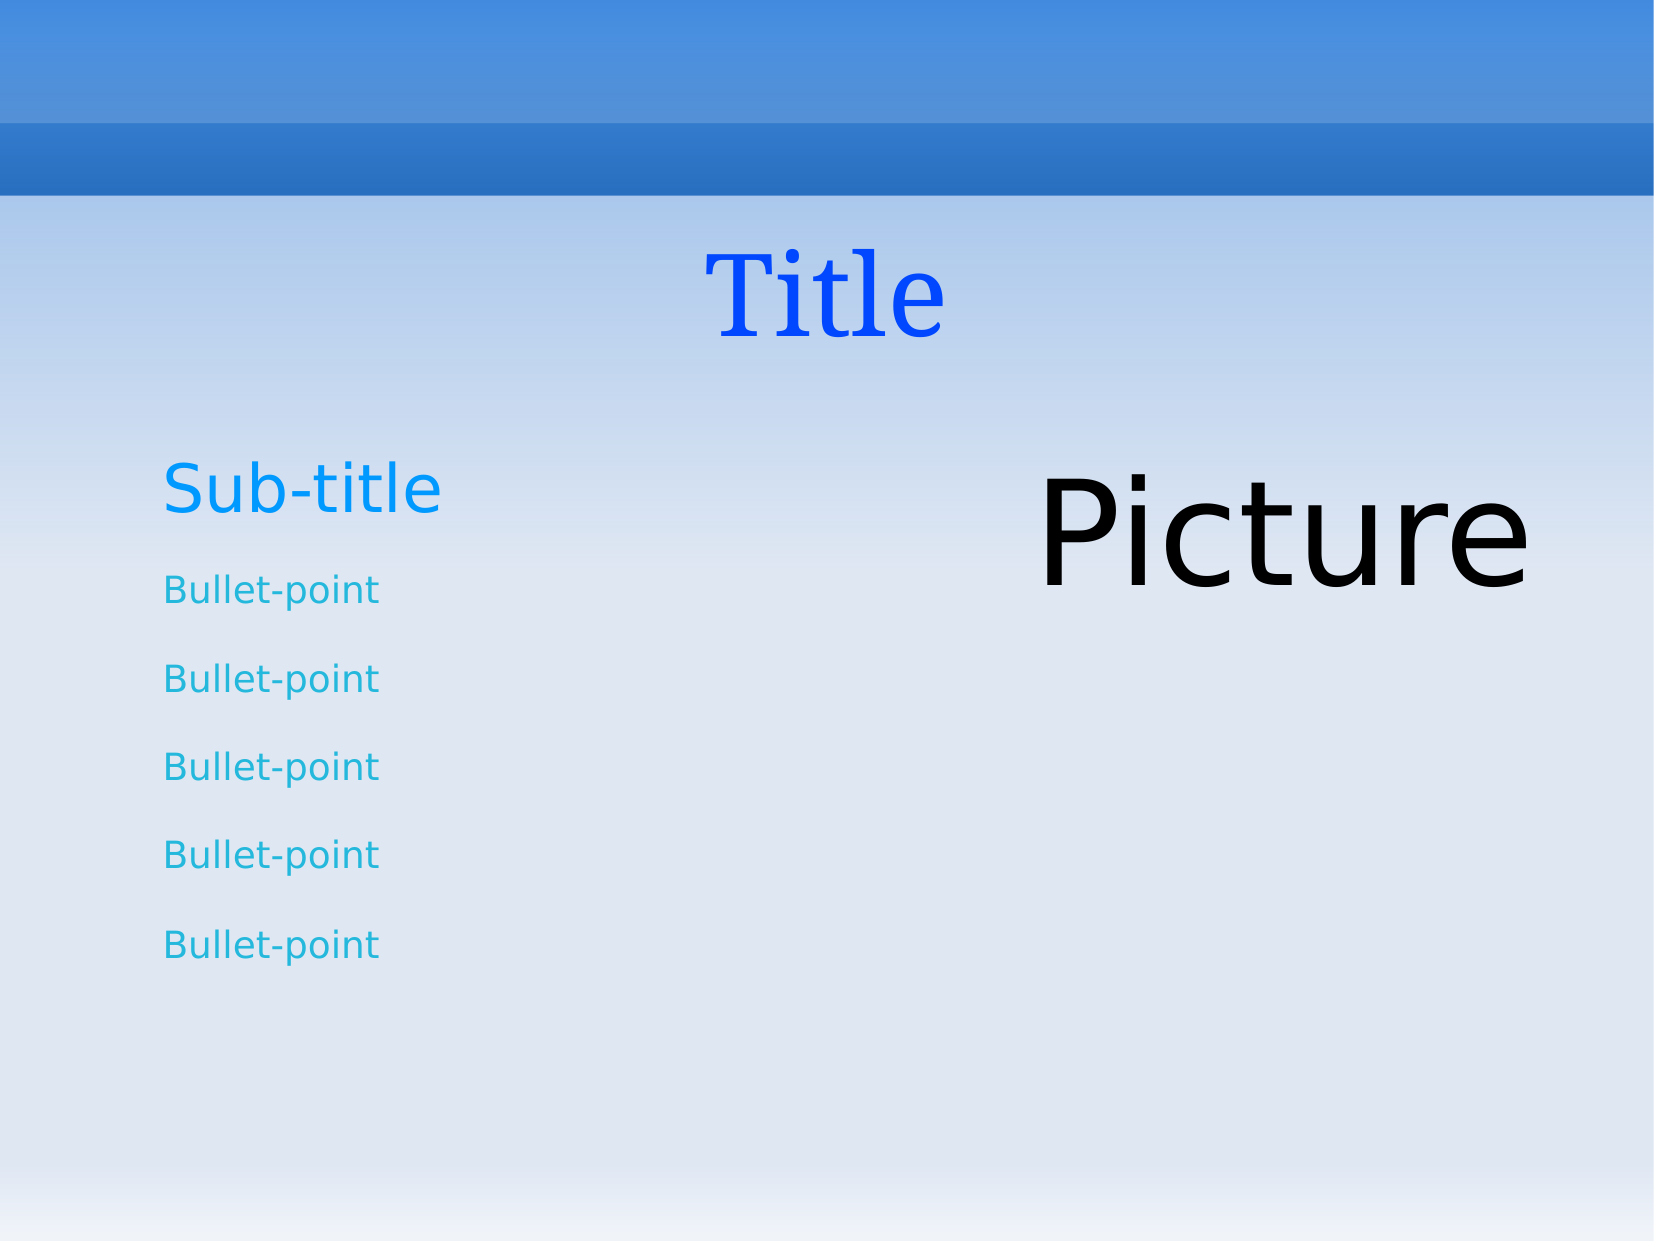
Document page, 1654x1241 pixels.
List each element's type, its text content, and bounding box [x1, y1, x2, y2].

text_box Bullet-point [147, 826, 945, 886]
text_box Bullet-point [147, 561, 945, 621]
text_box Bullet-point [147, 738, 945, 797]
text_box Picture [1003, 442, 1565, 975]
picture [0, 0, 1654, 206]
text_box Sub-title [147, 442, 945, 536]
picture [0, 352, 1654, 1241]
text_box Title [0, 206, 1654, 352]
text_box Bullet-point [147, 650, 945, 709]
text_box Bullet-point [147, 916, 945, 975]
